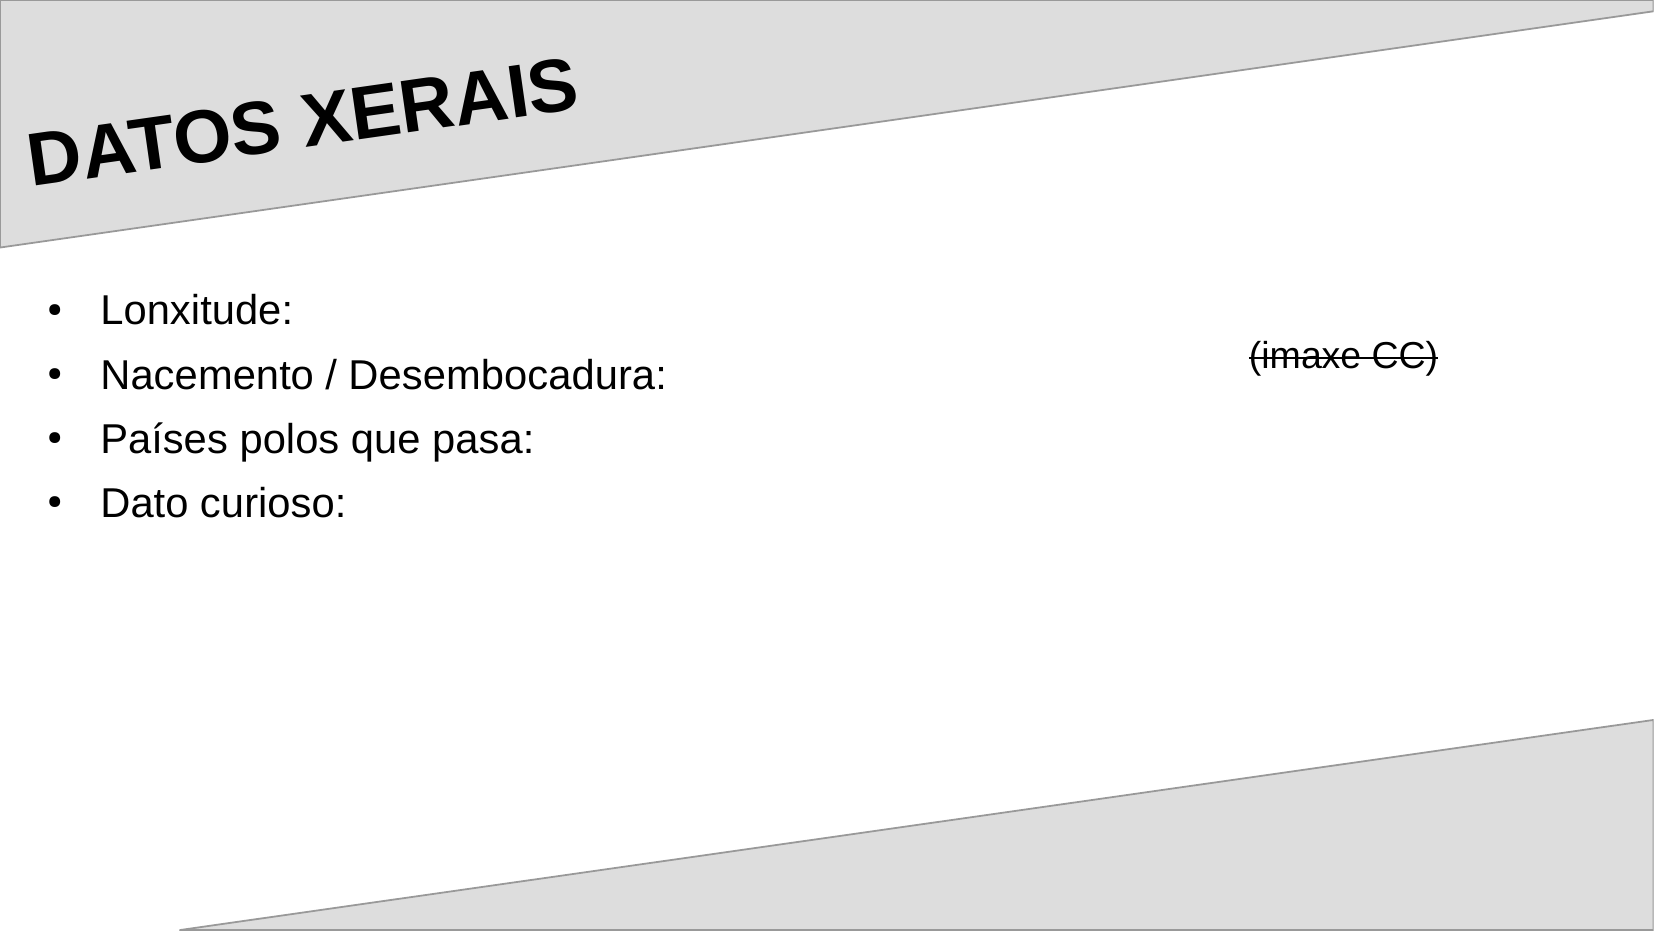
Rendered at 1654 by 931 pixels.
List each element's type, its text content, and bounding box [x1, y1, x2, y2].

text_box (imaxe CC) [1122, 327, 1565, 384]
list Lonxitude: Nacemento / Desembocadura: Países polos que pasa: Dato curioso: [29, 287, 951, 827]
title DATOS XERAIS [16, 0, 1501, 239]
